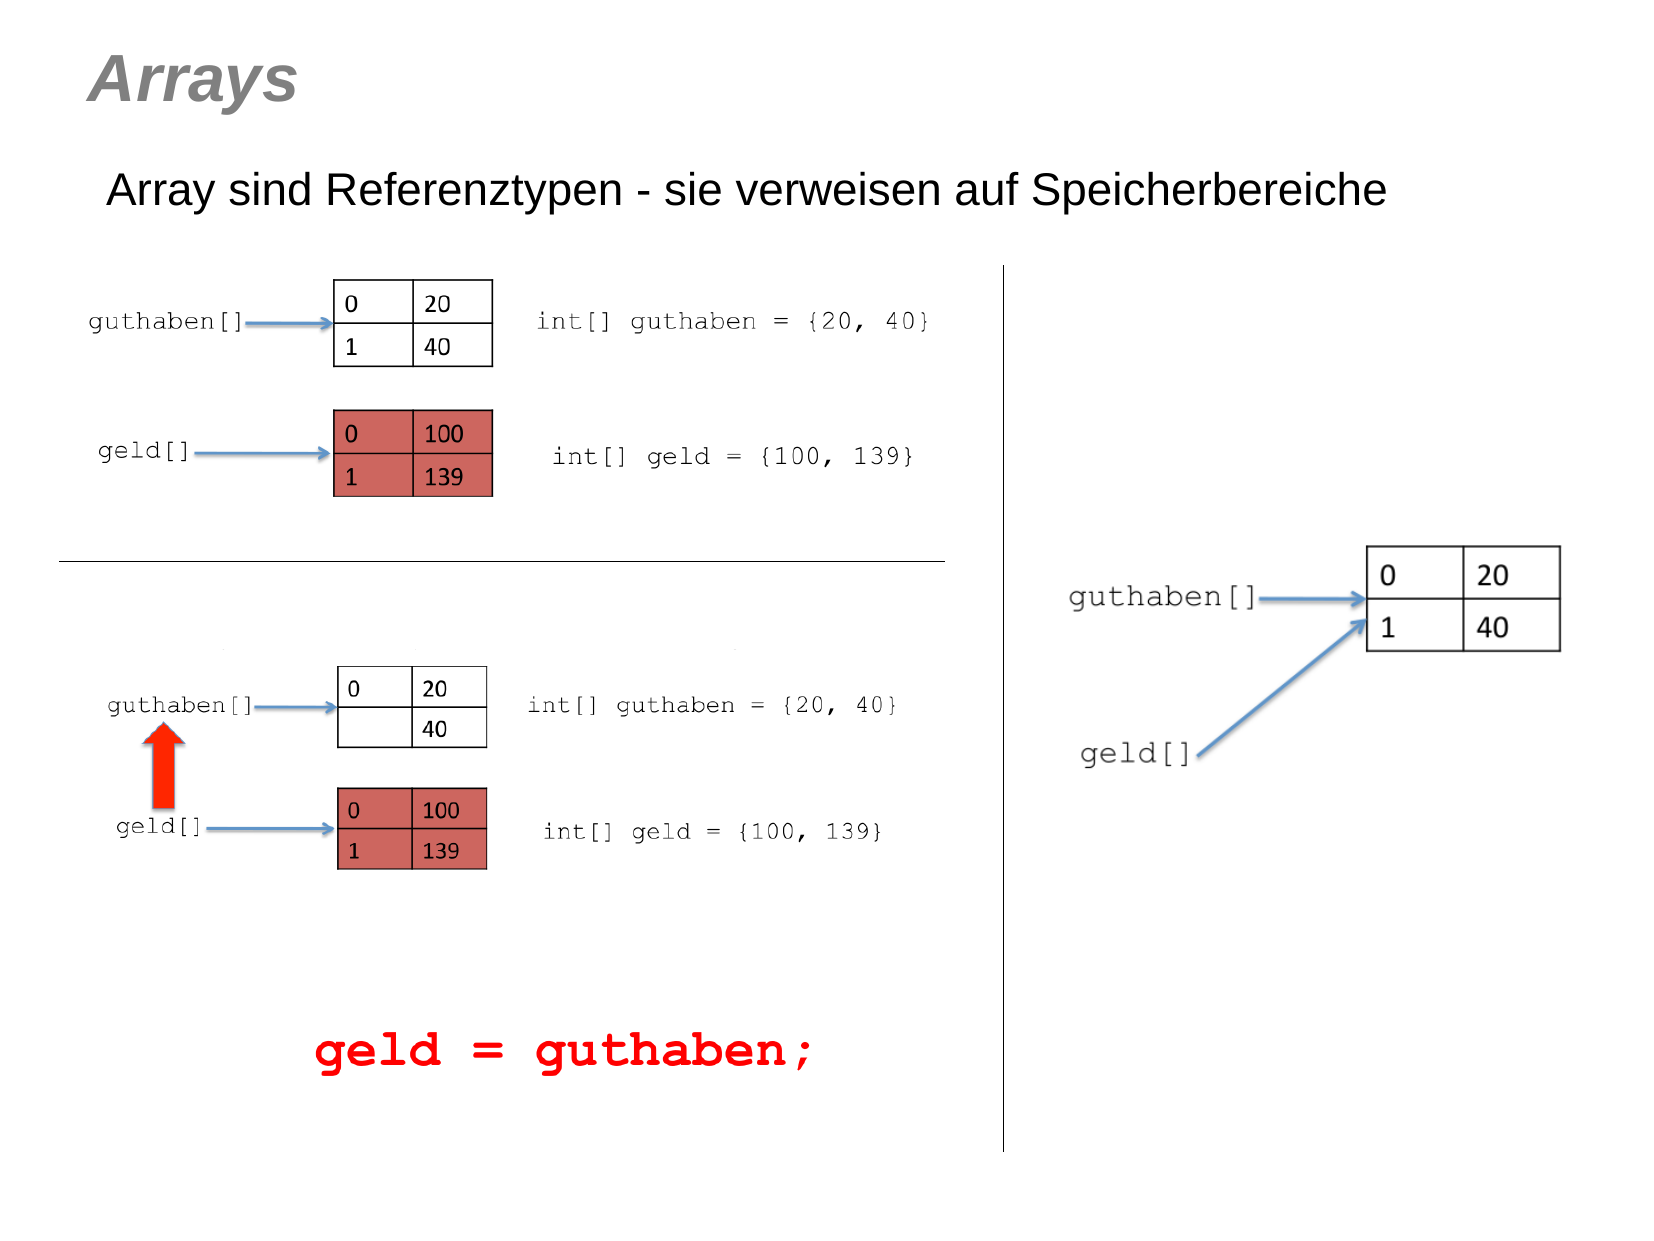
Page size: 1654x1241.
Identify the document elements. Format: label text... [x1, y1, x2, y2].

picture [76, 265, 945, 507]
picture [1034, 531, 1625, 787]
picture [80, 649, 916, 1093]
list Array sind Referenztypen - sie verweisen auf Speicherbereiche [106, 163, 1595, 377]
title Arrays [87, 39, 1577, 119]
